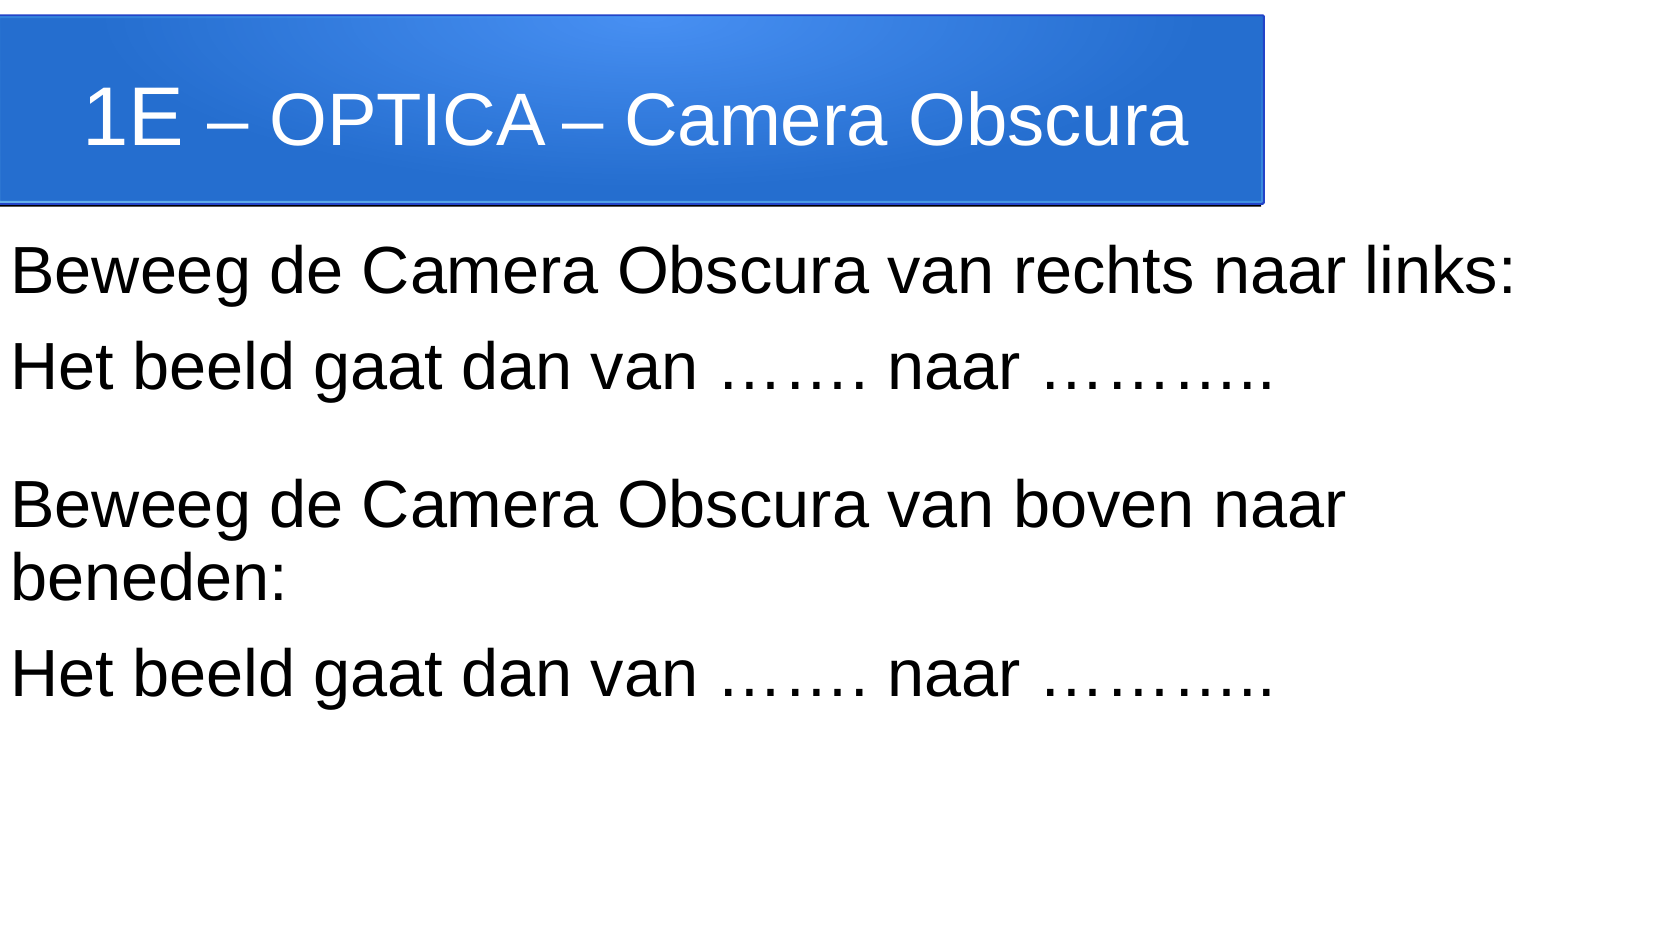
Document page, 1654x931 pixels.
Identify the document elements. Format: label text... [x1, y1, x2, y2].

title 1E – OPTICA – Camera Obscura [82, 35, 1292, 189]
subtitle Beweeg de Camera Obscura van rechts naar links: Het beeld gaat dan van ……. naar ……….. Beweeg de Camera Obscura van boven naar beneden: Het beeld gaat dan van ……. naar ……….. [10, 236, 1631, 922]
